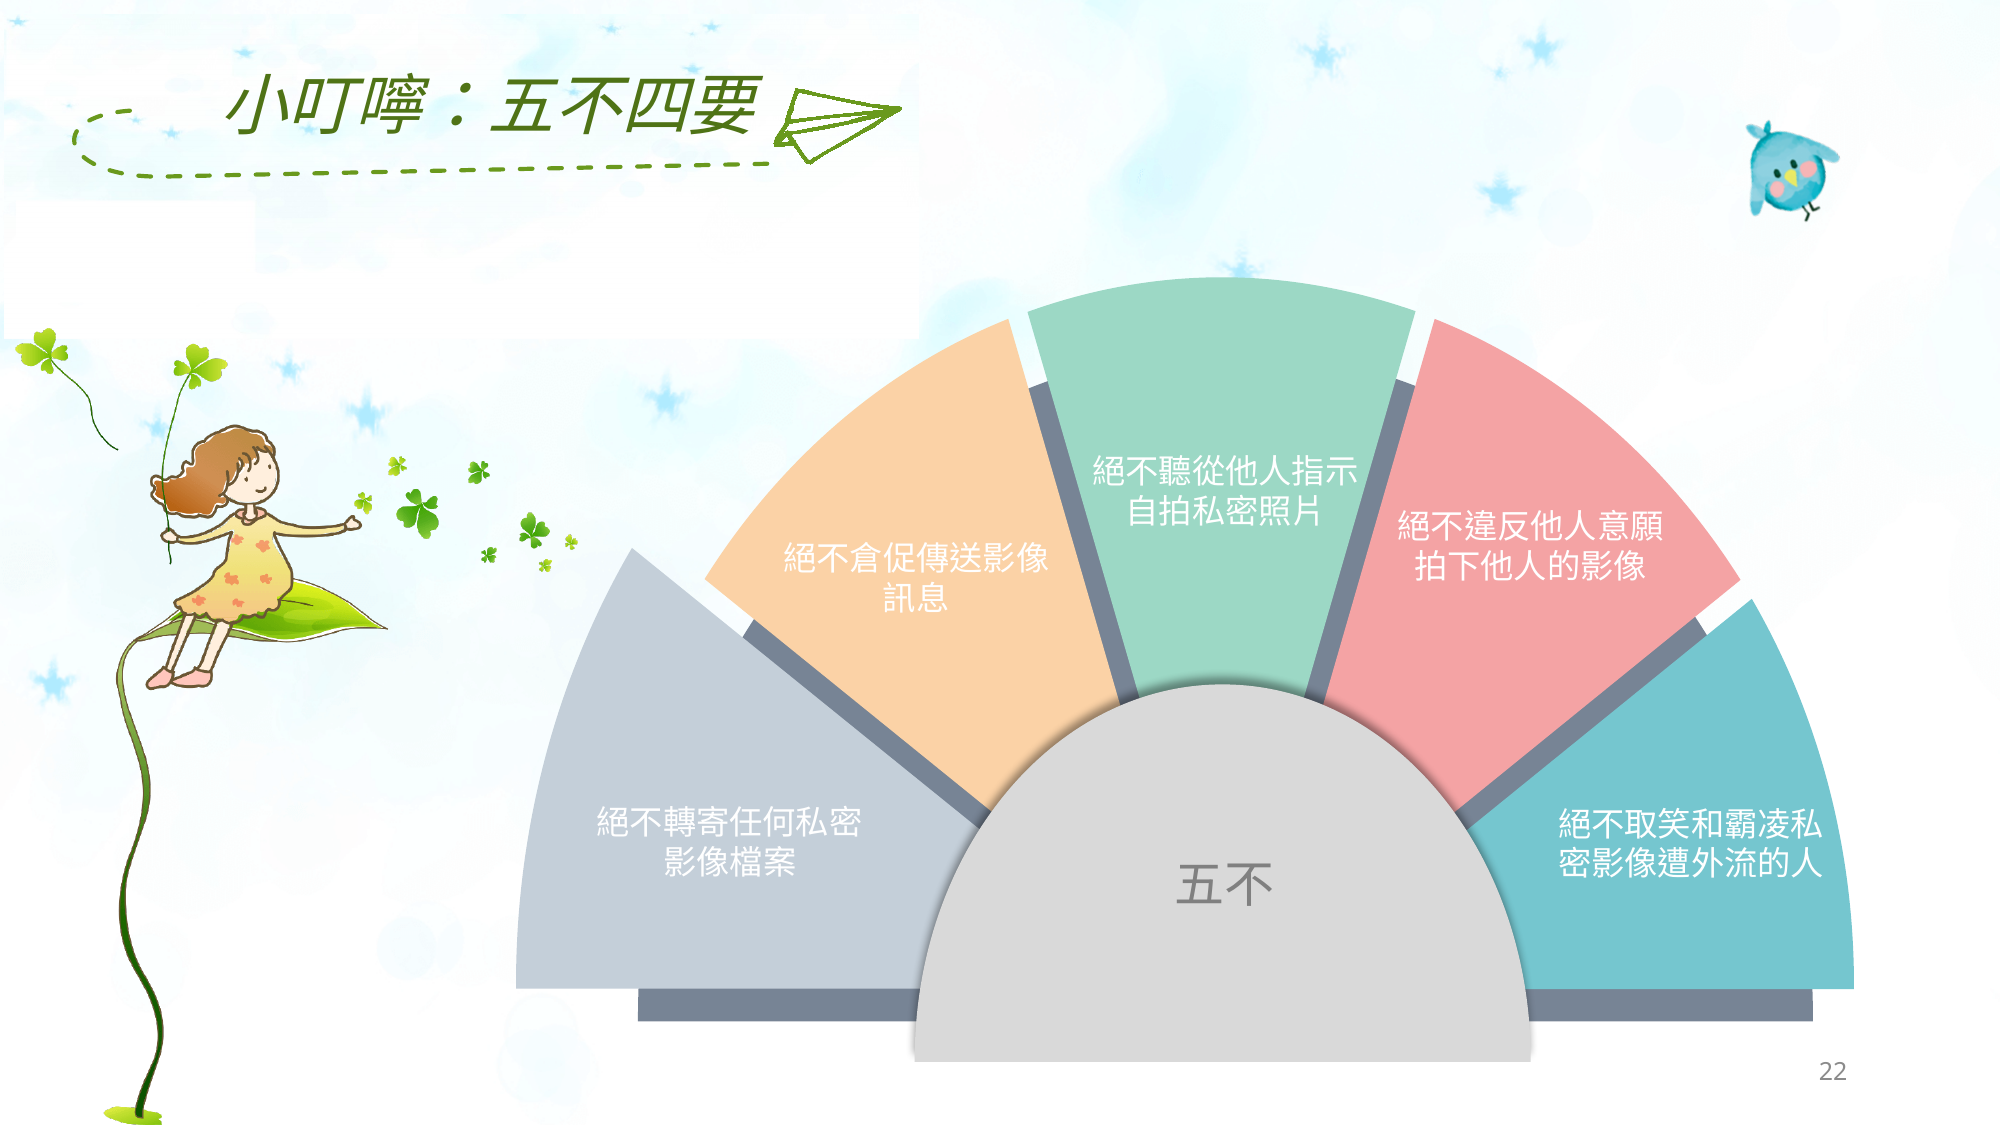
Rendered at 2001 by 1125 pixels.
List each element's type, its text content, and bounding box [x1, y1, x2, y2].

picture [4, 14, 919, 1125]
text_box 絕不轉寄任何私密影像檔案 [575, 794, 885, 889]
text_box 小叮嚀：五不四要 [206, 55, 770, 151]
text_box 絕不違反他人意願拍下他人的影像 [1376, 498, 1686, 593]
text_box 絕不取笑和霸凌私密影像遭外流的人 [1536, 795, 1846, 890]
text_box 絕不倉促傳送影像訊息 [761, 529, 1071, 625]
text_box 五不 [1011, 845, 1437, 921]
text_box [516, 277, 1854, 1062]
picture [1707, 74, 1884, 249]
slide_number <編號> [1412, 1042, 1863, 1103]
text_box [773, 88, 902, 165]
text_box 絕不聽從他人指示自拍私密照片 [1070, 442, 1381, 538]
